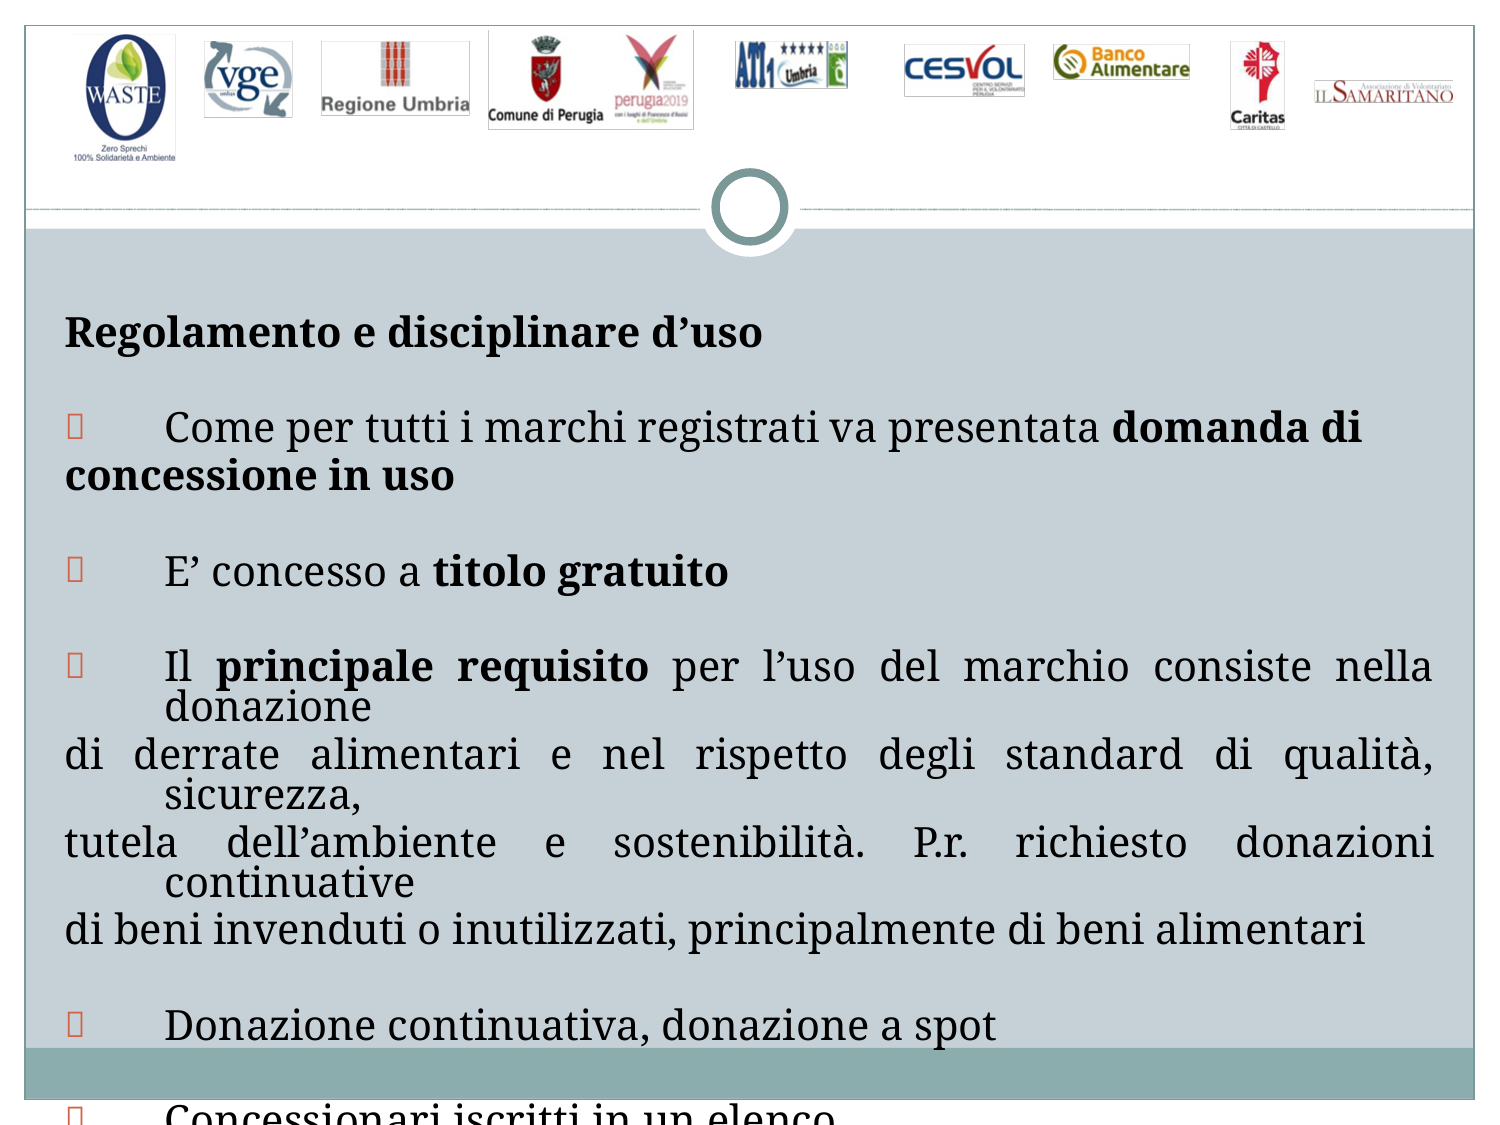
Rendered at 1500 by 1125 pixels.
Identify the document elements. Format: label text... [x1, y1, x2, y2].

picture [64, 30, 1465, 179]
title [49, 0, 1450, 162]
list Regolamento e disciplinare d’uso Come per tutti i marchi registrati va presentata domanda di concessione in uso E’ concesso a titolo gratuito Il principale requisito per l’uso del marchio consiste nella donazione di derrate alimentari e nel rispetto degli standard di qualità, sicurezza, tutela dell’ambiente e sostenibilità. P.r. richiesto donazioni continuative di beni invenduti o inutilizzati, principalmente di beni alimentari Donazione continuativa, donazione a spot Concessionari iscritti in un elenco [49, 249, 1450, 1023]
